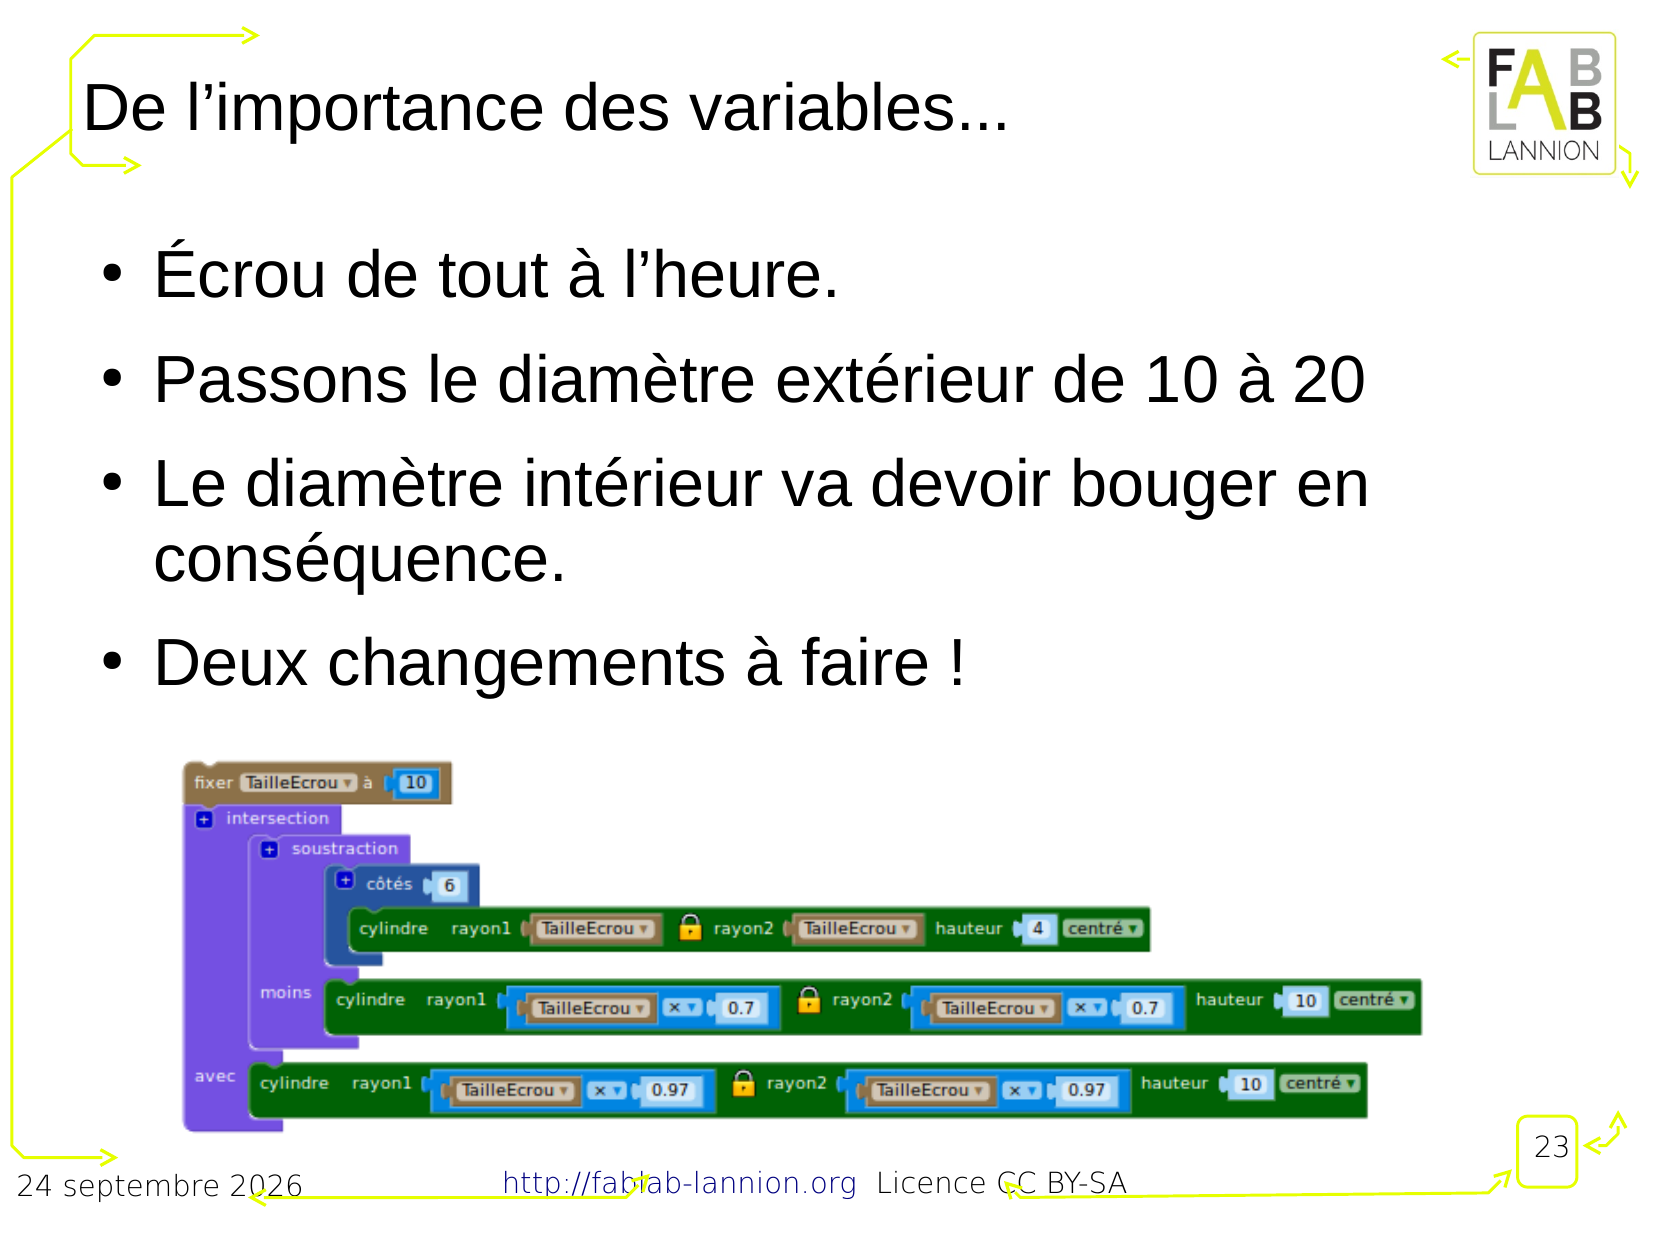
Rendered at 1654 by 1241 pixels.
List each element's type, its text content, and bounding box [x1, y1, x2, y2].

picture [177, 755, 1432, 1146]
title De l’importance des variables... [82, 49, 1441, 166]
list Écrou de tout à l’heure. Passons le diamètre extérieur de 10 à 20 Le diamètre intérieur va devoir bouger en conséquence. Deux changements à faire ! [82, 237, 1571, 957]
picture [1470, 29, 1619, 178]
